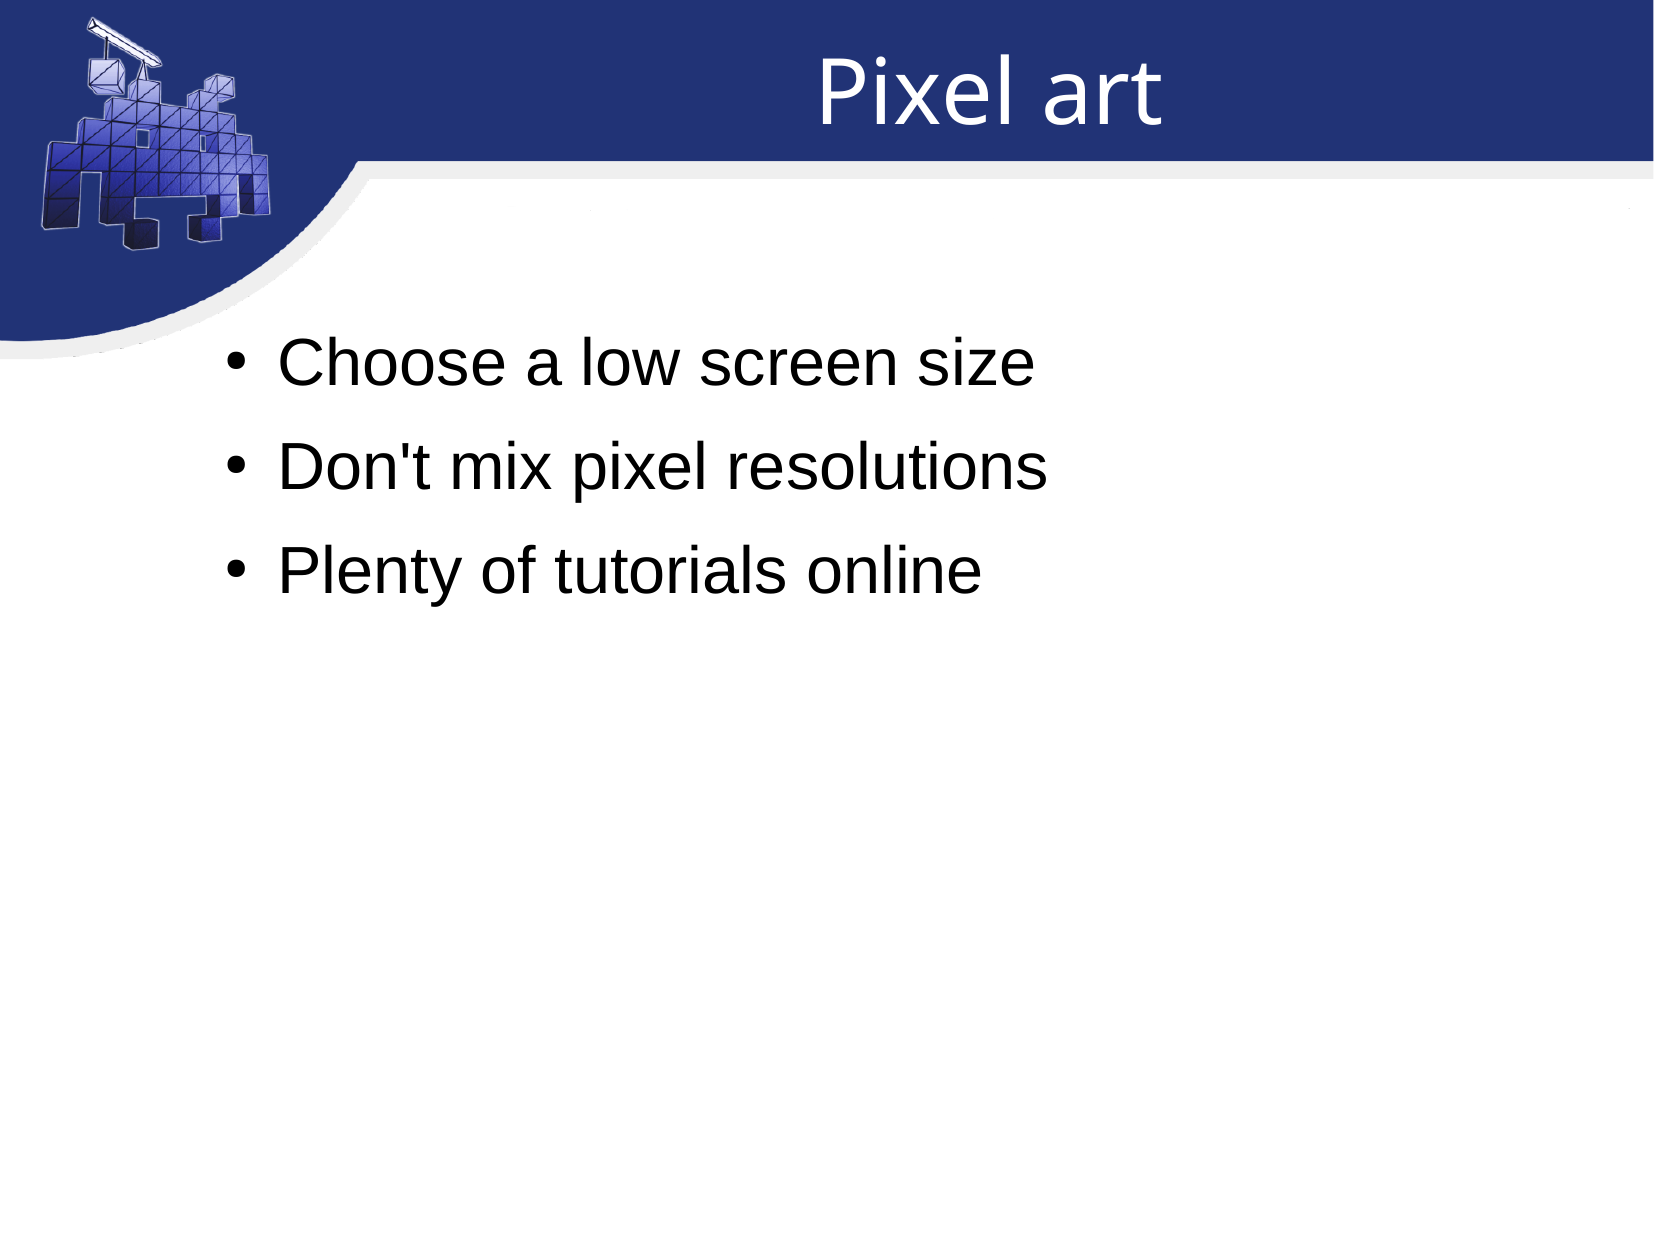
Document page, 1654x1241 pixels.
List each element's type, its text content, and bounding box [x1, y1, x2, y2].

list Choose a low screen size Don't mix pixel resolutions Plenty of tutorials online [206, 324, 1595, 1078]
title Pixel art [354, 35, 1625, 142]
picture [0, 0, 1654, 443]
